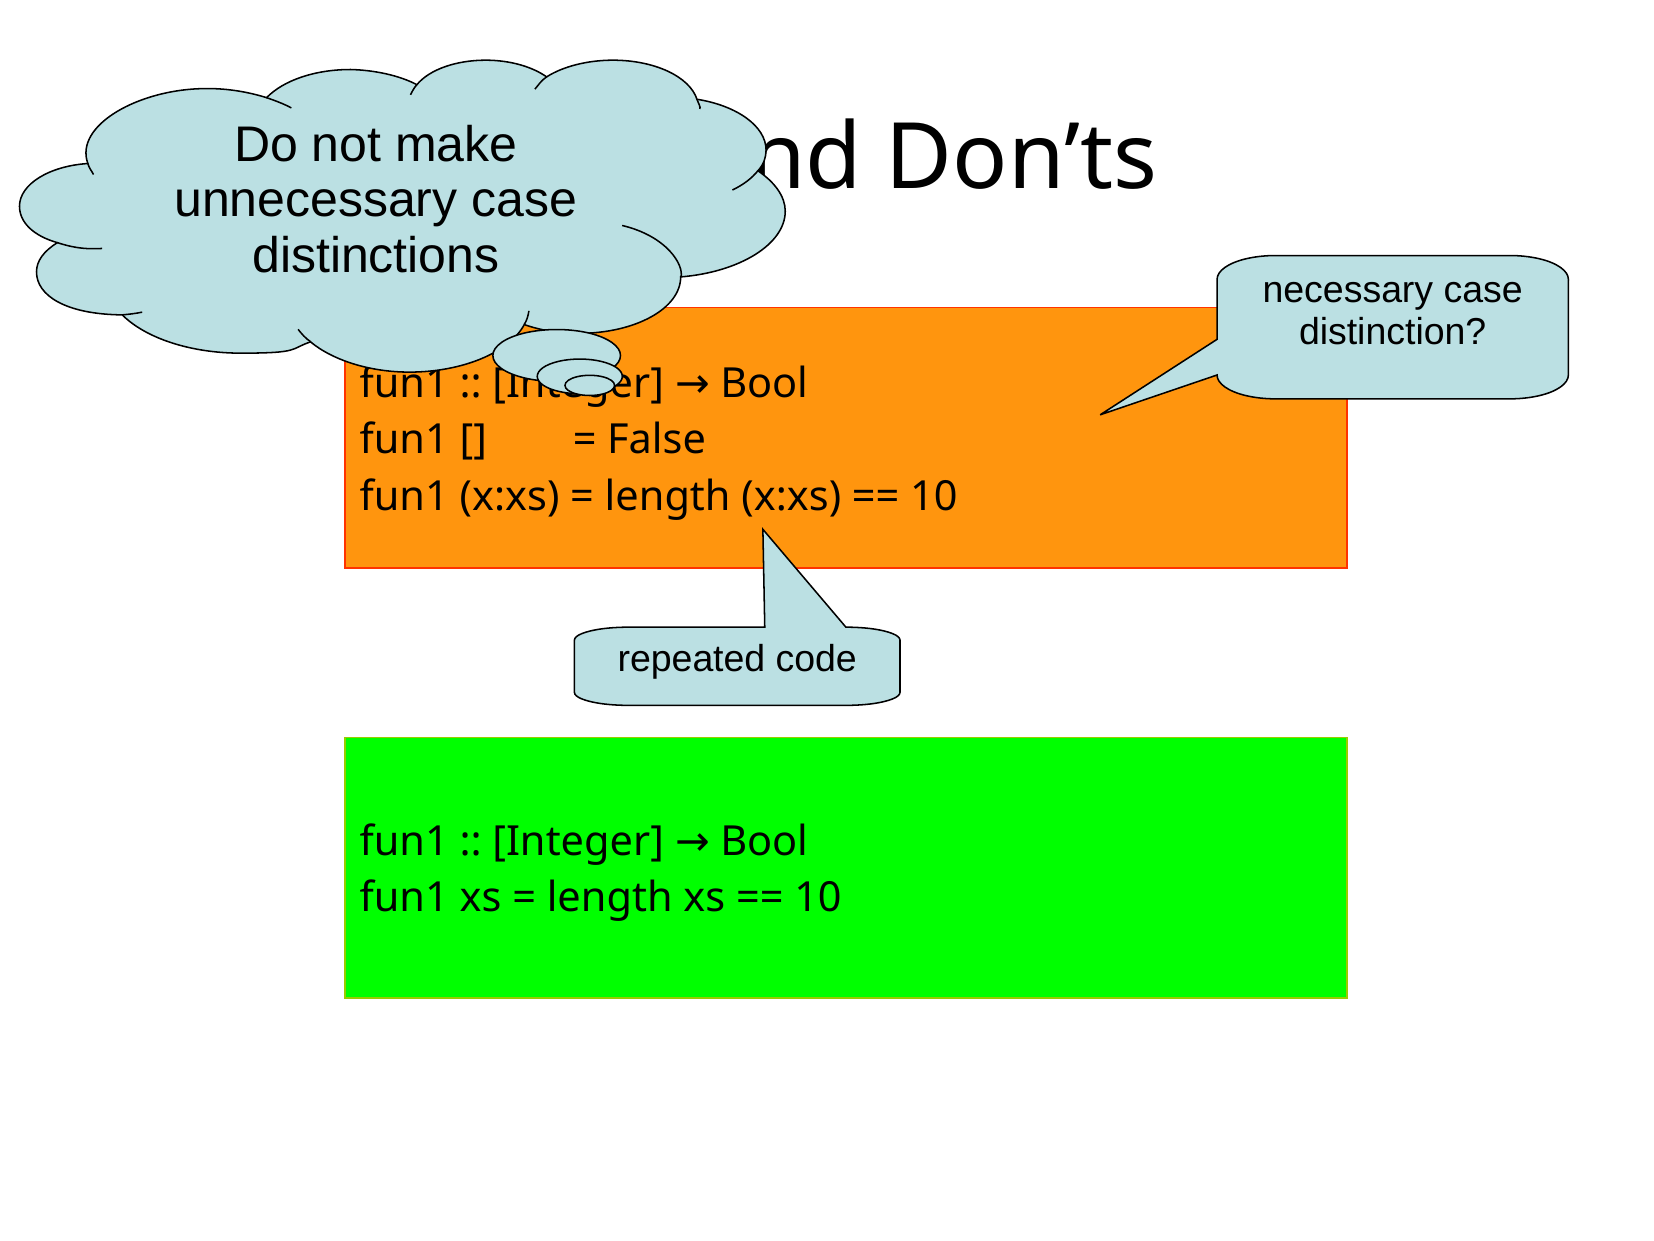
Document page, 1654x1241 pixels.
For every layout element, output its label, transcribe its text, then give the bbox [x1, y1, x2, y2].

text_box fun1 :: [Integer] → Bool fun1 [] = False fun1 (x:xs) = length (x:xs) == 10 [344, 307, 1348, 569]
text_box repeated code [574, 529, 901, 706]
text_box necessary case distinction? [1100, 255, 1569, 415]
text_box fun1 :: [Integer] → Bool fun1 xs = length xs == 10 [344, 737, 1348, 999]
title Do’s and Don’ts [82, 49, 1571, 257]
text_box Do not make unnecessary case distinctions [19, 60, 786, 396]
